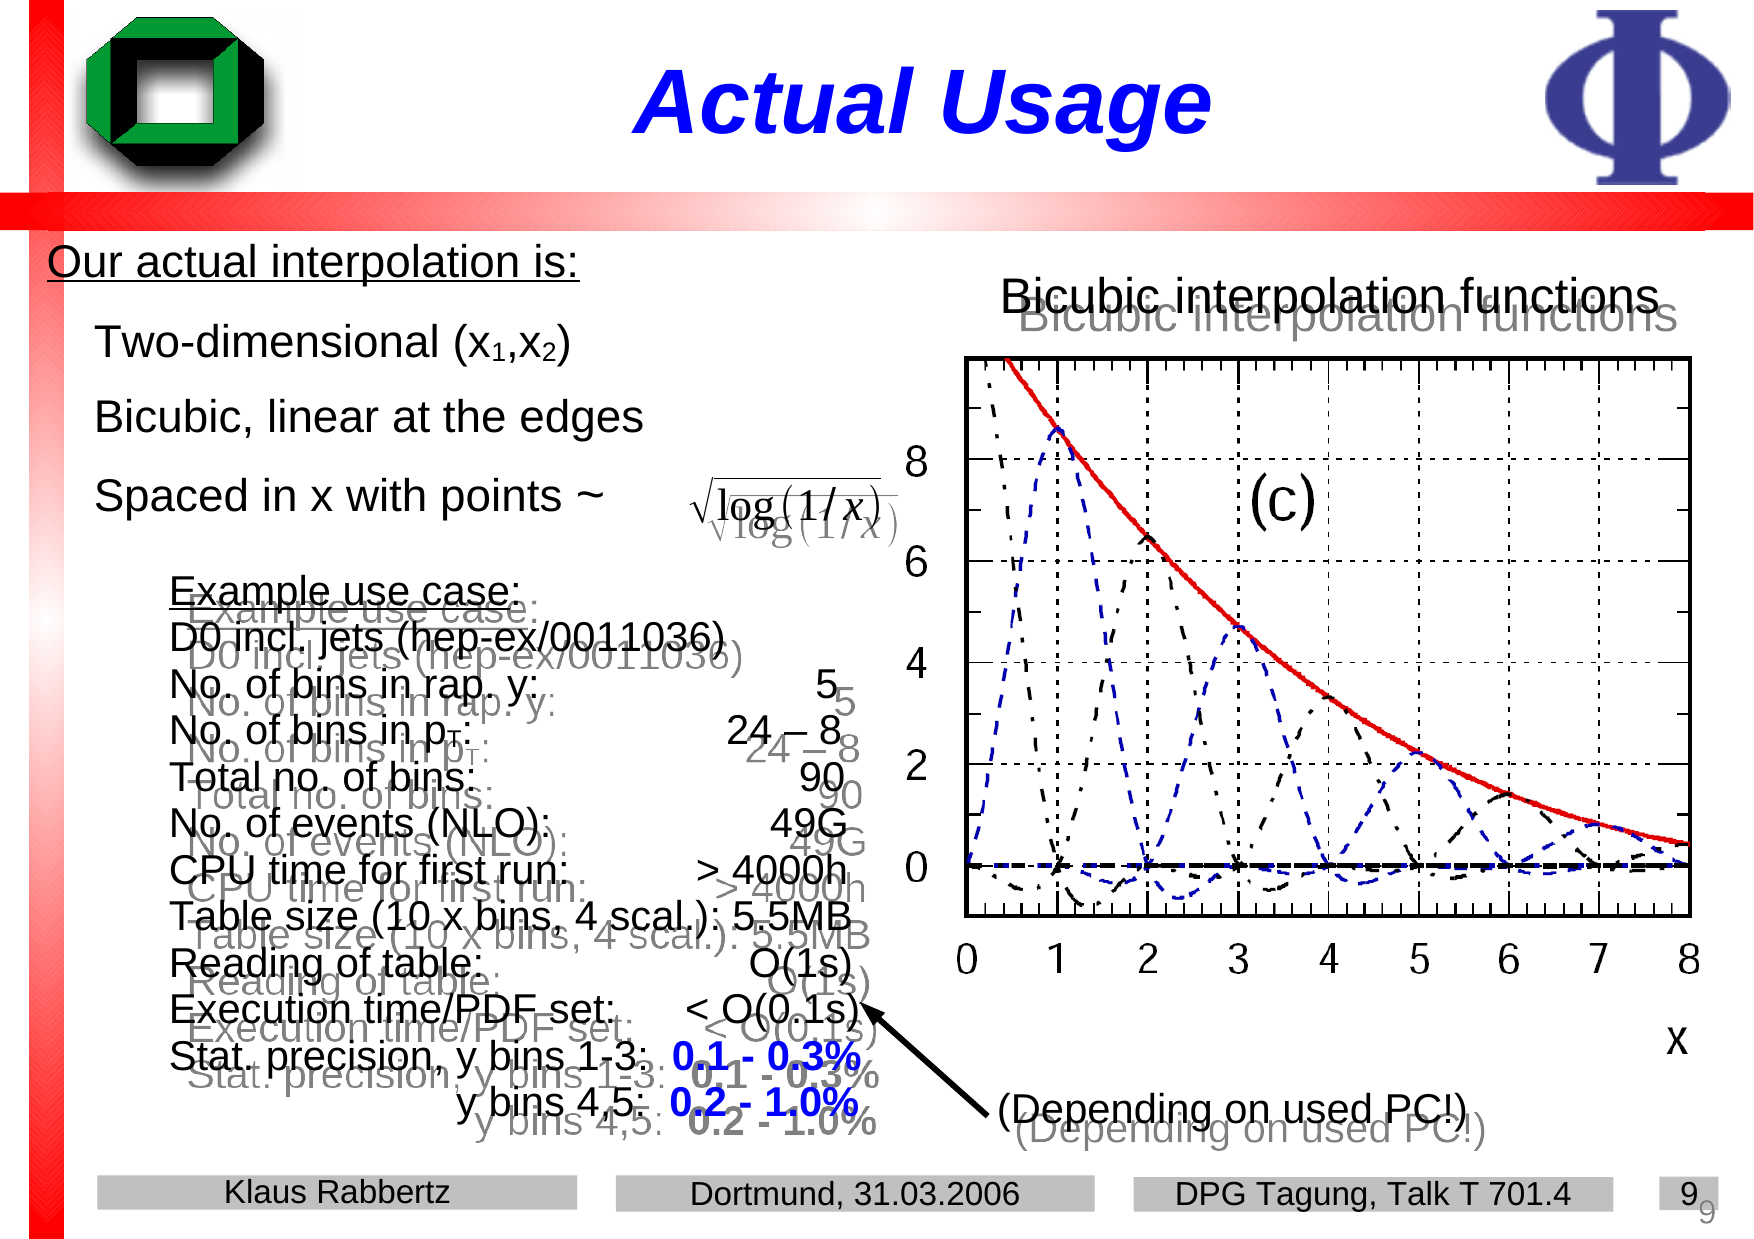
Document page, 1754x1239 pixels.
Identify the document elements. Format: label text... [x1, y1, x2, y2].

picture [884, 1029, 954, 1091]
picture [879, 334, 1725, 1091]
text_box Bicubic interpolation functions [987, 256, 1673, 336]
title Actual Usage [282, 21, 1566, 183]
chart [681, 475, 889, 533]
text_box (Depending on used PC!) [985, 1074, 1481, 1145]
picture [64, 9, 299, 192]
text_box Example use case: D0 incl. jets (hep-ex/0011036) No. of bins in rap. y: 5 No. of bins in pT: 24 – 8 Total no. of bins: 90 No. of events (NLO): 49G CPU time for first run: > 4000h Table size (10 x bins, 4 scal.): 5.5MB Reading of table: O(1s) Execution time/PDF set: < O(0.1s) Stat. precision, y bins 1-3: 0.1 - 0.3% y bins 4,5: 0.2 - 1.0% [156, 555, 884, 1152]
list Our actual interpolation is: Two-dimensional (x1,x2) Bicubic, linear at the edges Spaced in x with points ~ [34, 235, 788, 624]
picture [1545, 10, 1731, 185]
